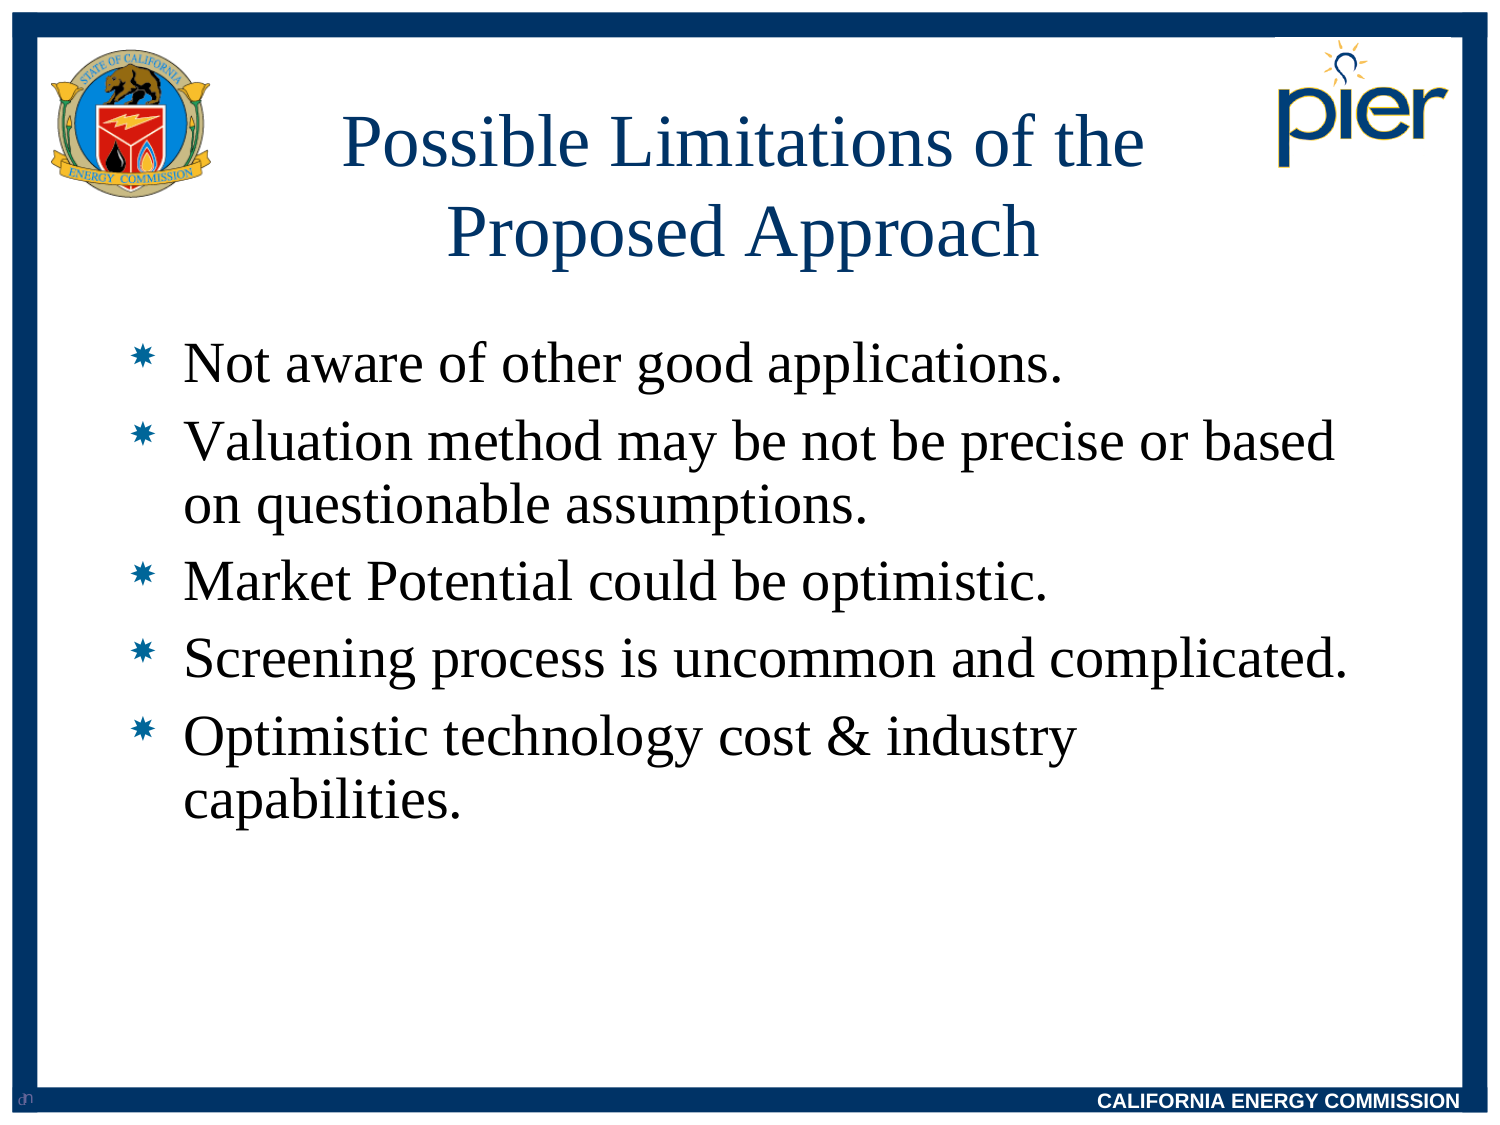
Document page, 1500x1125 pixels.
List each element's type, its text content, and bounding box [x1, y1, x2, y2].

picture [50, 49, 211, 198]
picture [1275, 37, 1451, 171]
title Possible Limitations of the Proposed Approach [212, 87, 1276, 275]
list Not aware of other good applications. Valuation method may be not be precise or based on questionable assumptions. Market Potential could be optimistic. Screening process is uncommon and complicated. Optimistic technology cost & industry capabilities. [112, 324, 1388, 1000]
